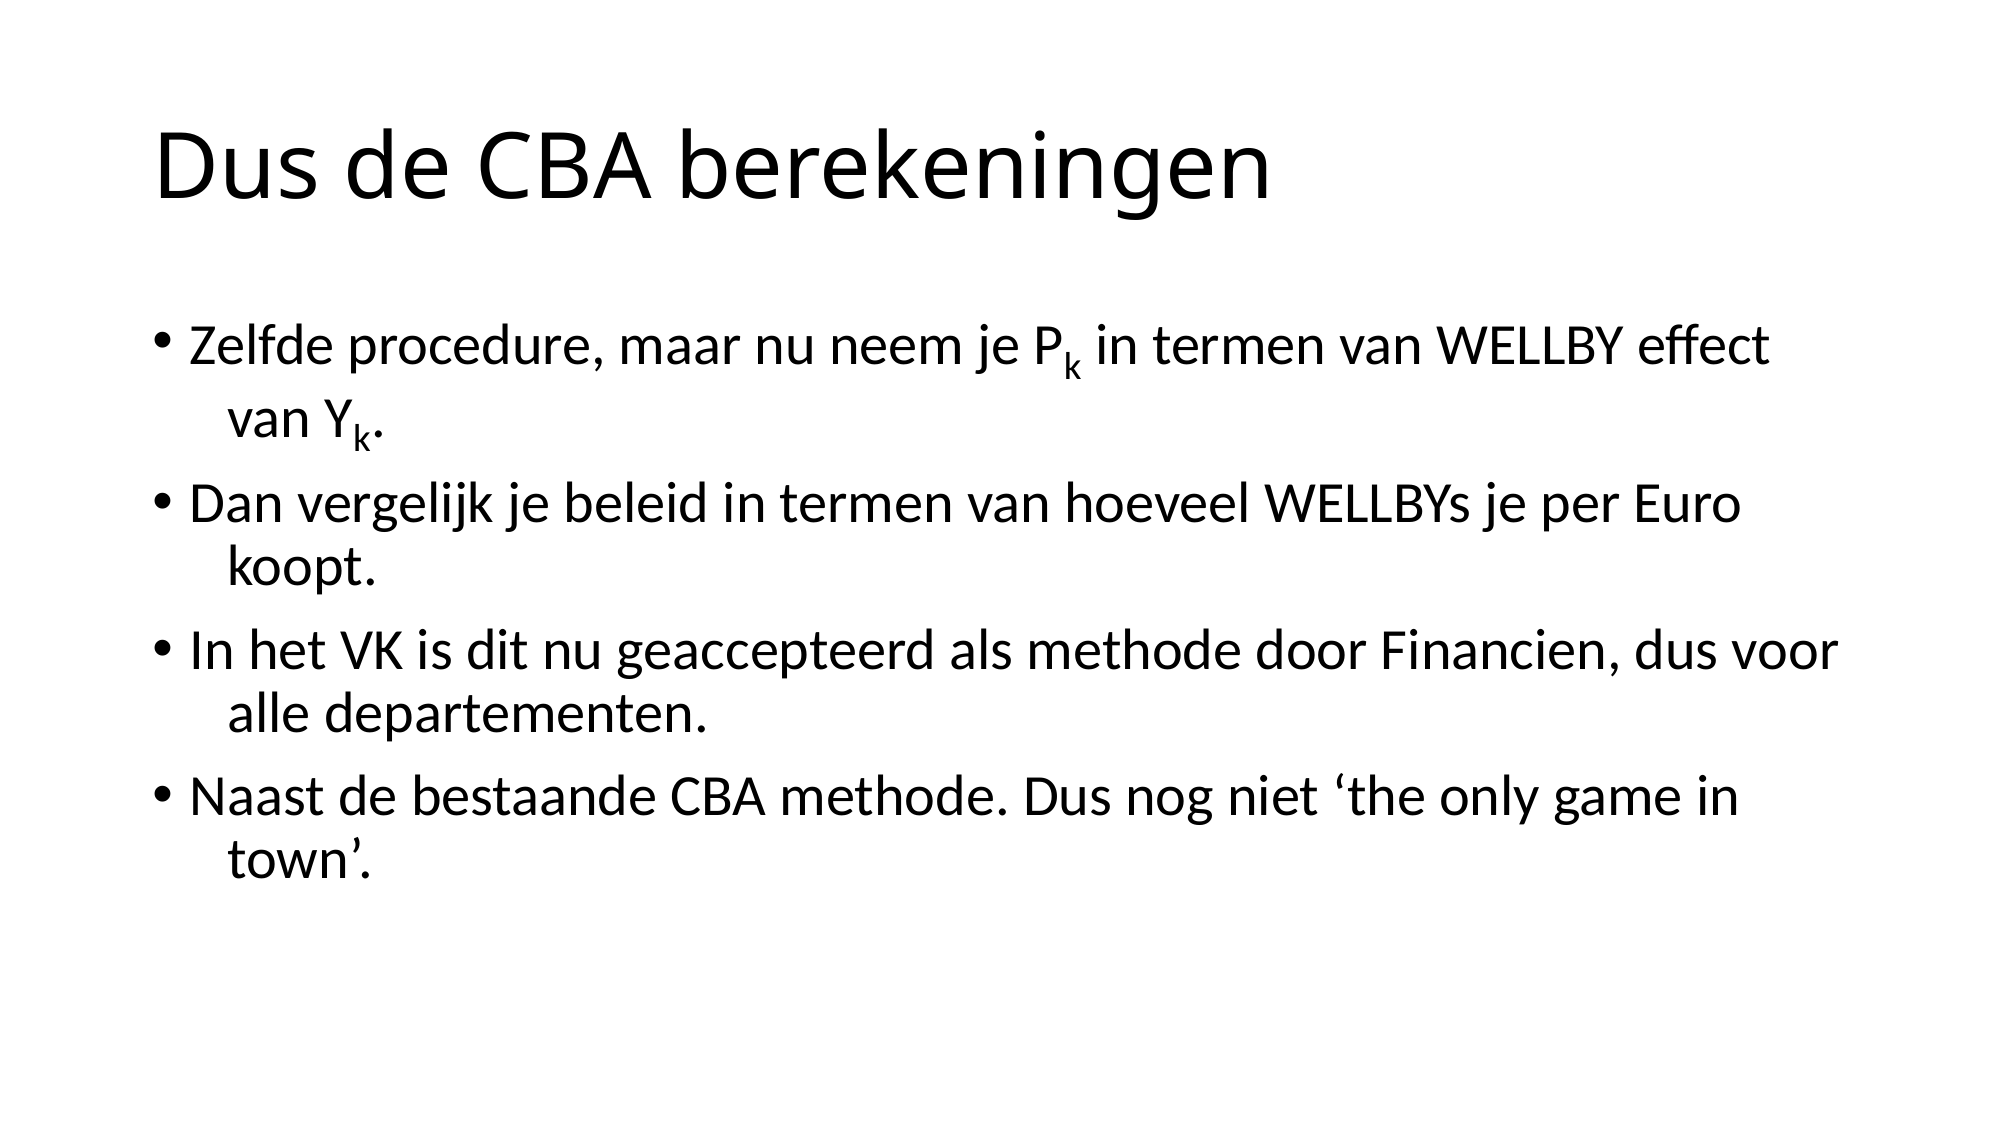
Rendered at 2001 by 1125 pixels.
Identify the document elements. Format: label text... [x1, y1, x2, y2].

list Zelfde procedure, maar nu neem je Pk in termen van WELLBY effect van Yk. Dan vergelijk je beleid in termen van hoeveel WELLBYs je per Euro koopt. In het VK is dit nu geaccepteerd als methode door Financien, dus voor alle departementen. Naast de bestaande CBA methode. Dus nog niet ‘the only game in town’. [137, 299, 1863, 1014]
title Dus de CBA berekeningen [137, 59, 1863, 278]
